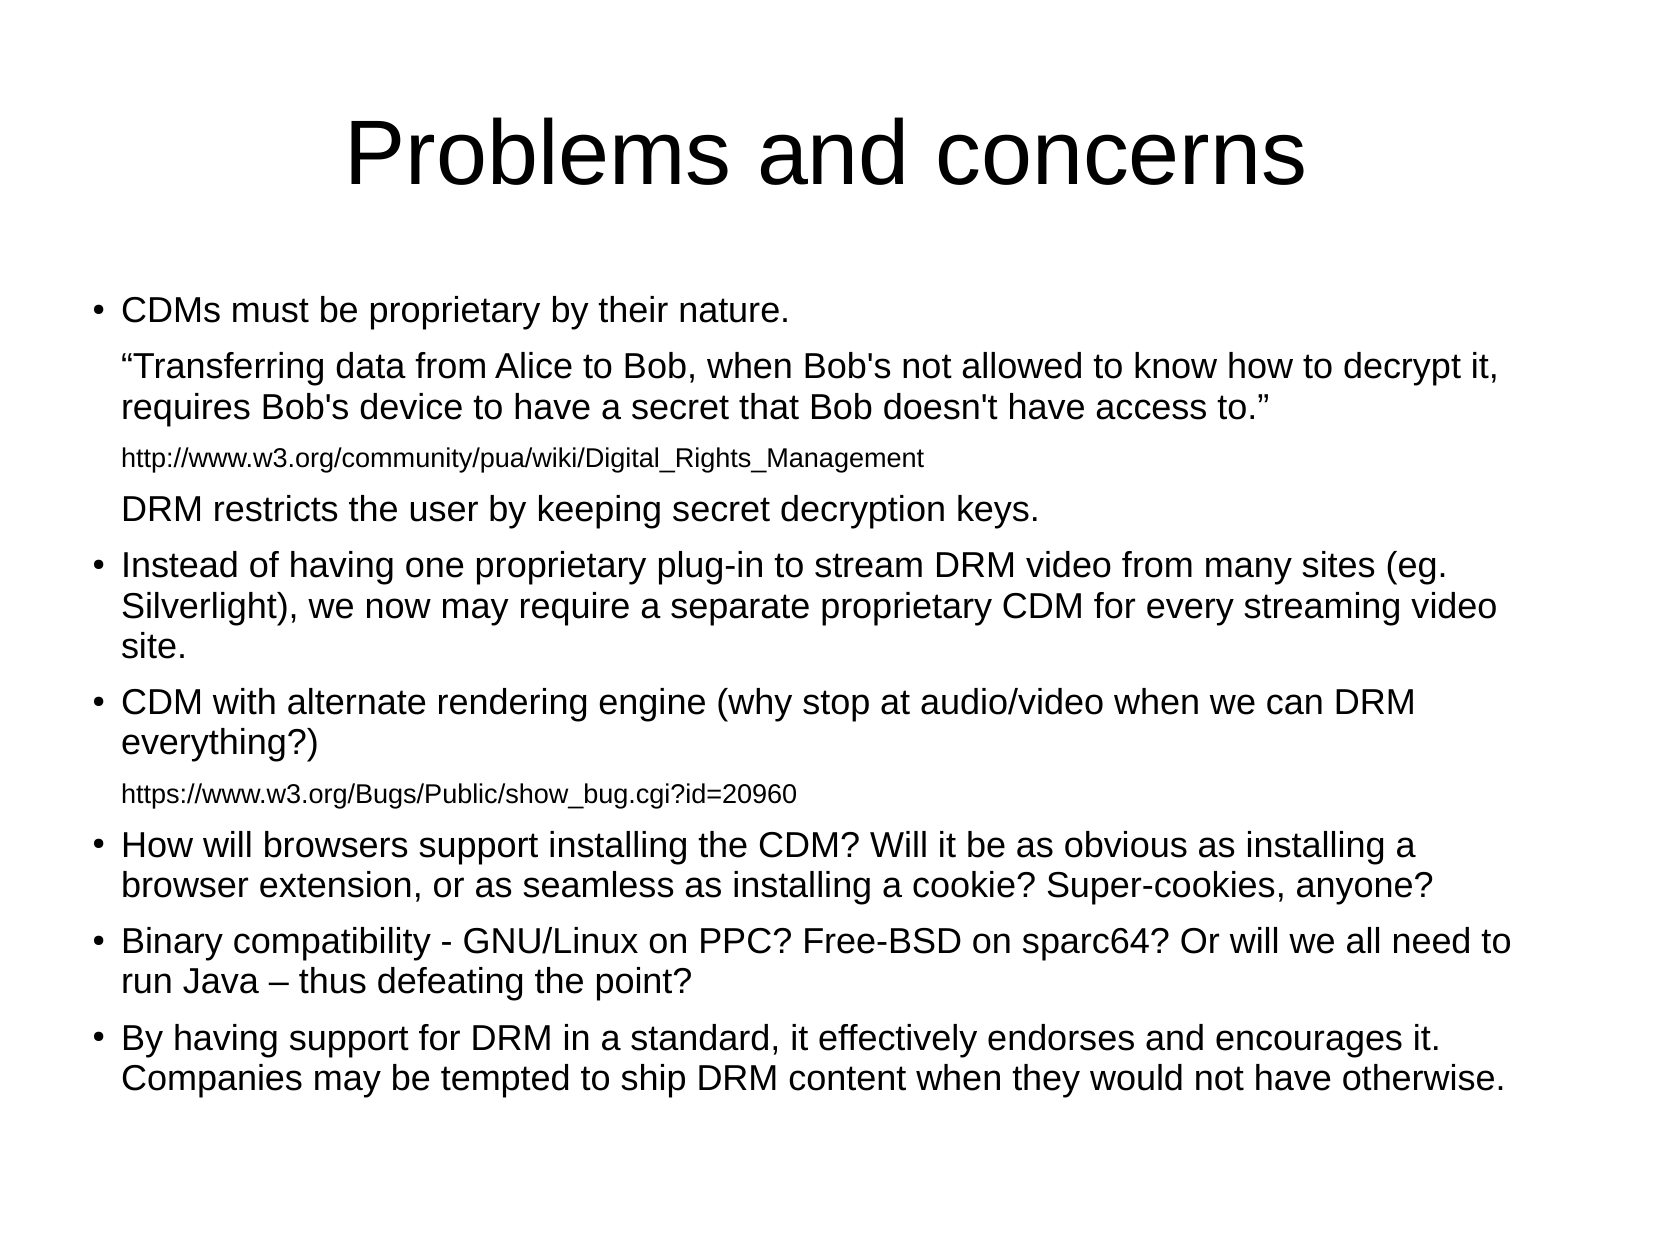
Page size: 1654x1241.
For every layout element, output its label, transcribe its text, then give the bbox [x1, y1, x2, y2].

list CDMs must be proprietary by their nature. “Transferring data from Alice to Bob, when Bob's not allowed to know how to decrypt it, requires Bob's device to have a secret that Bob doesn't have access to.” http://www.w3.org/community/pua/wiki/Digital_Rights_Management DRM restricts the user by keeping secret decryption keys. Instead of having one proprietary plug-in to stream DRM video from many sites (eg. Silverlight), we now may require a separate proprietary CDM for every streaming video site. CDM with alternate rendering engine (why stop at audio/video when we can DRM everything?) https://www.w3.org/Bugs/Public/show_bug.cgi?id=20960 How will browsers support installing the CDM? Will it be as obvious as installing a browser extension, or as seamless as installing a cookie? Super-cookies, anyone? Binary compatibility - GNU/Linux on PPC? Free-BSD on sparc64? Or will we all need to run Java – thus defeating the point? By having support for DRM in a standard, it effectively endorses and encourages it. Companies may be tempted to ship DRM content when they would not have otherwise. [82, 290, 1538, 1099]
title Problems and concerns [82, 49, 1571, 257]
